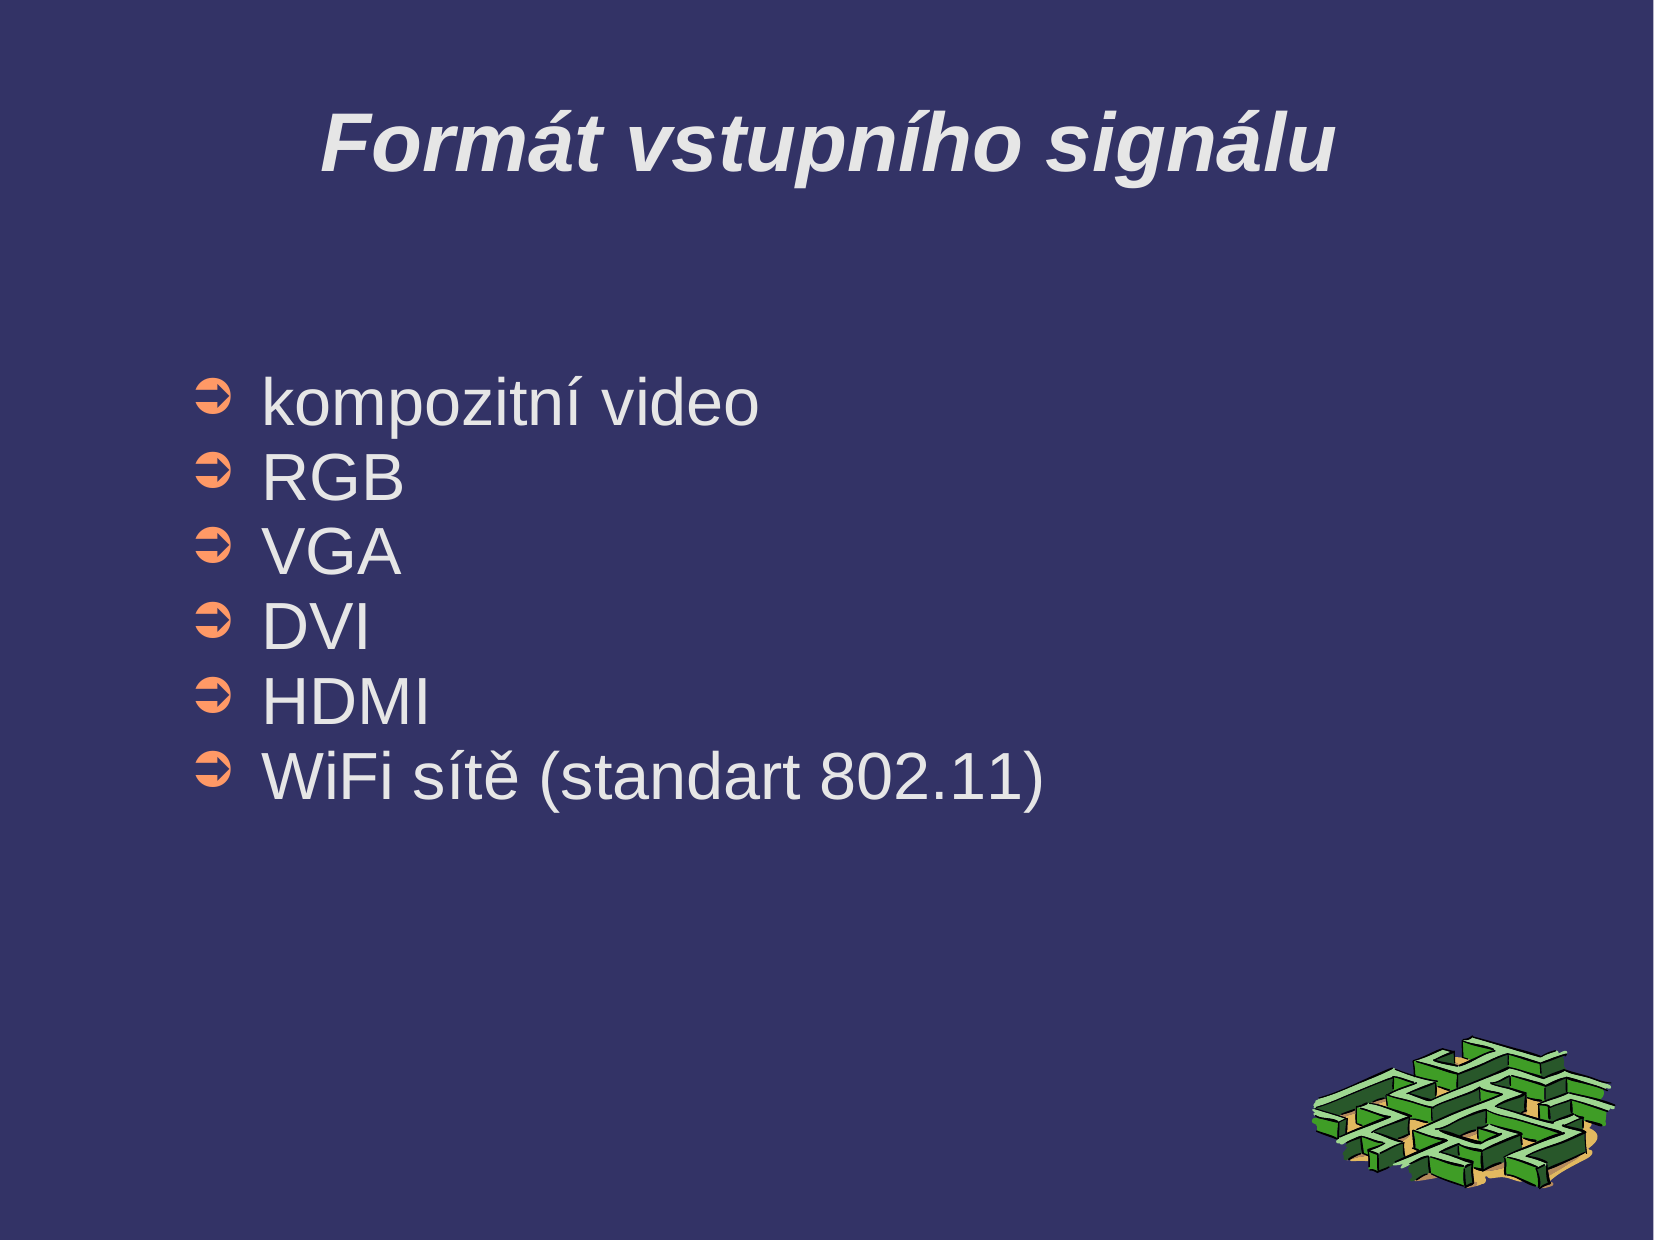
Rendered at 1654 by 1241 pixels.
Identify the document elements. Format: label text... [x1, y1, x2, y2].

list kompozitní video RGB VGA DVI HDMI WiFi sítě (standart 802.11) [178, 364, 1570, 1147]
title Formát vstupního signálu [123, 50, 1536, 237]
